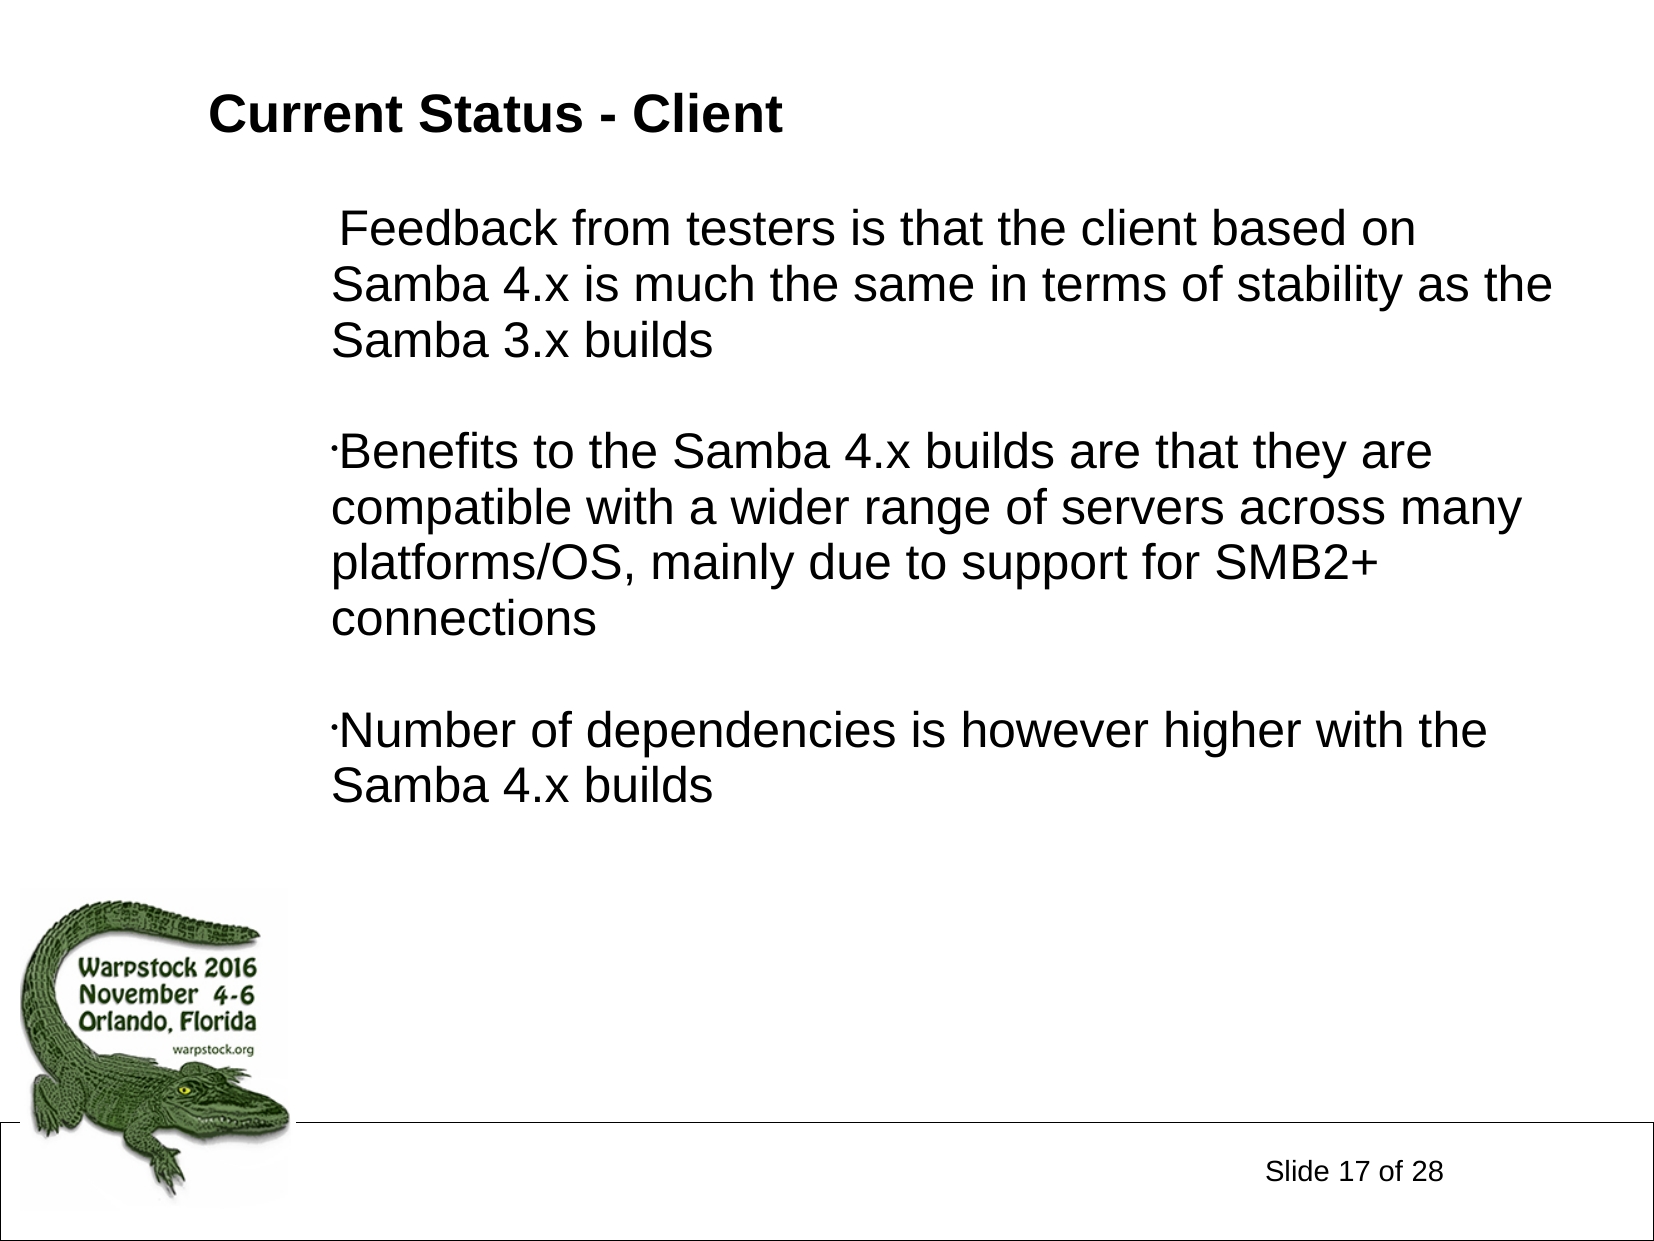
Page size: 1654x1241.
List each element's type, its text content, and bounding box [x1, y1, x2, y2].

subtitle Feedback from testers is that the client based on Samba 4.x is much the same in terms of stability as the Samba 3.x builds Benefits to the Samba 4.x builds are that they are compatible with a wider range of servers across many platforms/OS, mainly due to support for SMB2+ connections Number of dependencies is however higher with the Samba 4.x builds [318, 200, 1565, 1004]
picture [20, 888, 296, 1211]
title Current Status - Client [177, 49, 1571, 178]
